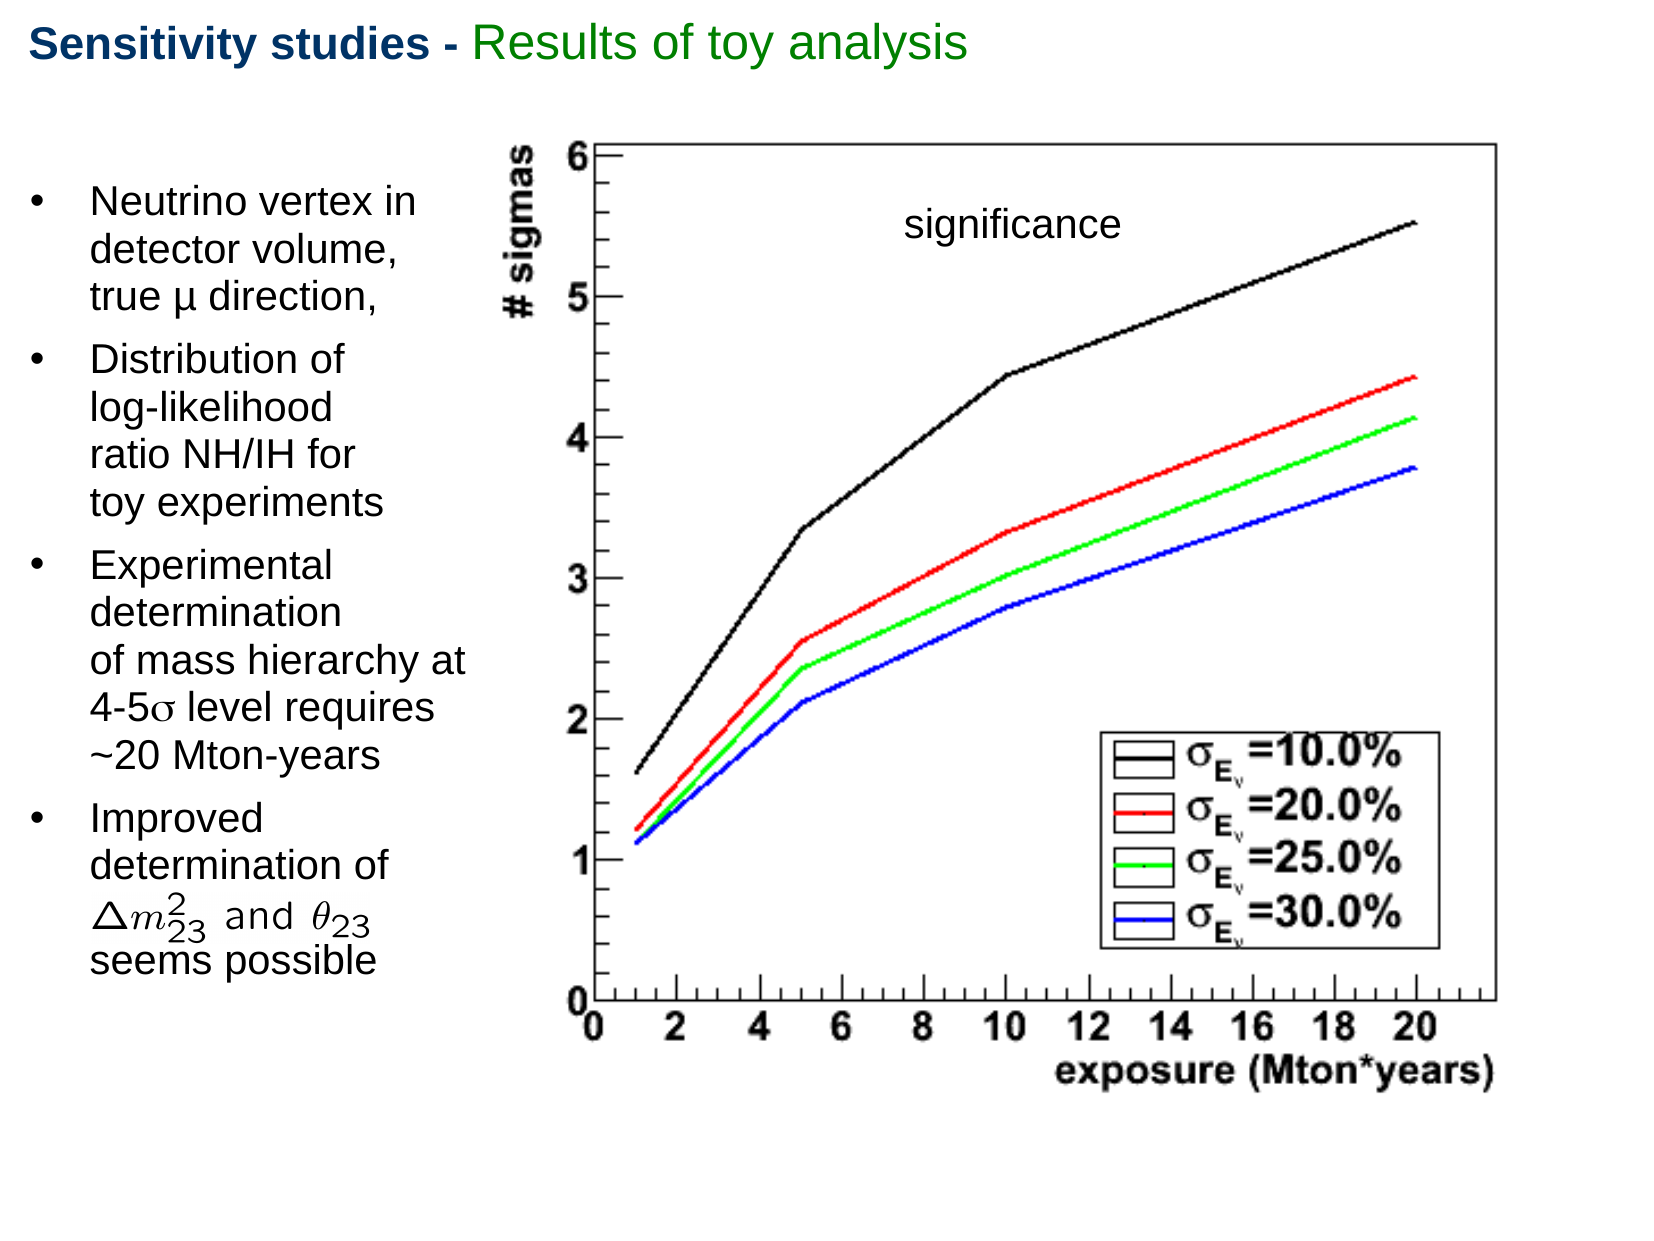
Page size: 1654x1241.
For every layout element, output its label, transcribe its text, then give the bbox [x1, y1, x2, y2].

list Neutrino vertex in detector volume, true µ direction, Distribution of log-likelihood ratio NH/IH for toy experiments Experimental determination of mass hierarchy at 4-5 level requires ~20 Mton-years Improved determination of seems possible [29, 177, 478, 1076]
picture [91, 892, 370, 944]
text_box significance [874, 188, 1138, 255]
title Sensitivity studies - Results of toy analysis [2, 9, 995, 70]
picture [483, 132, 1622, 1109]
